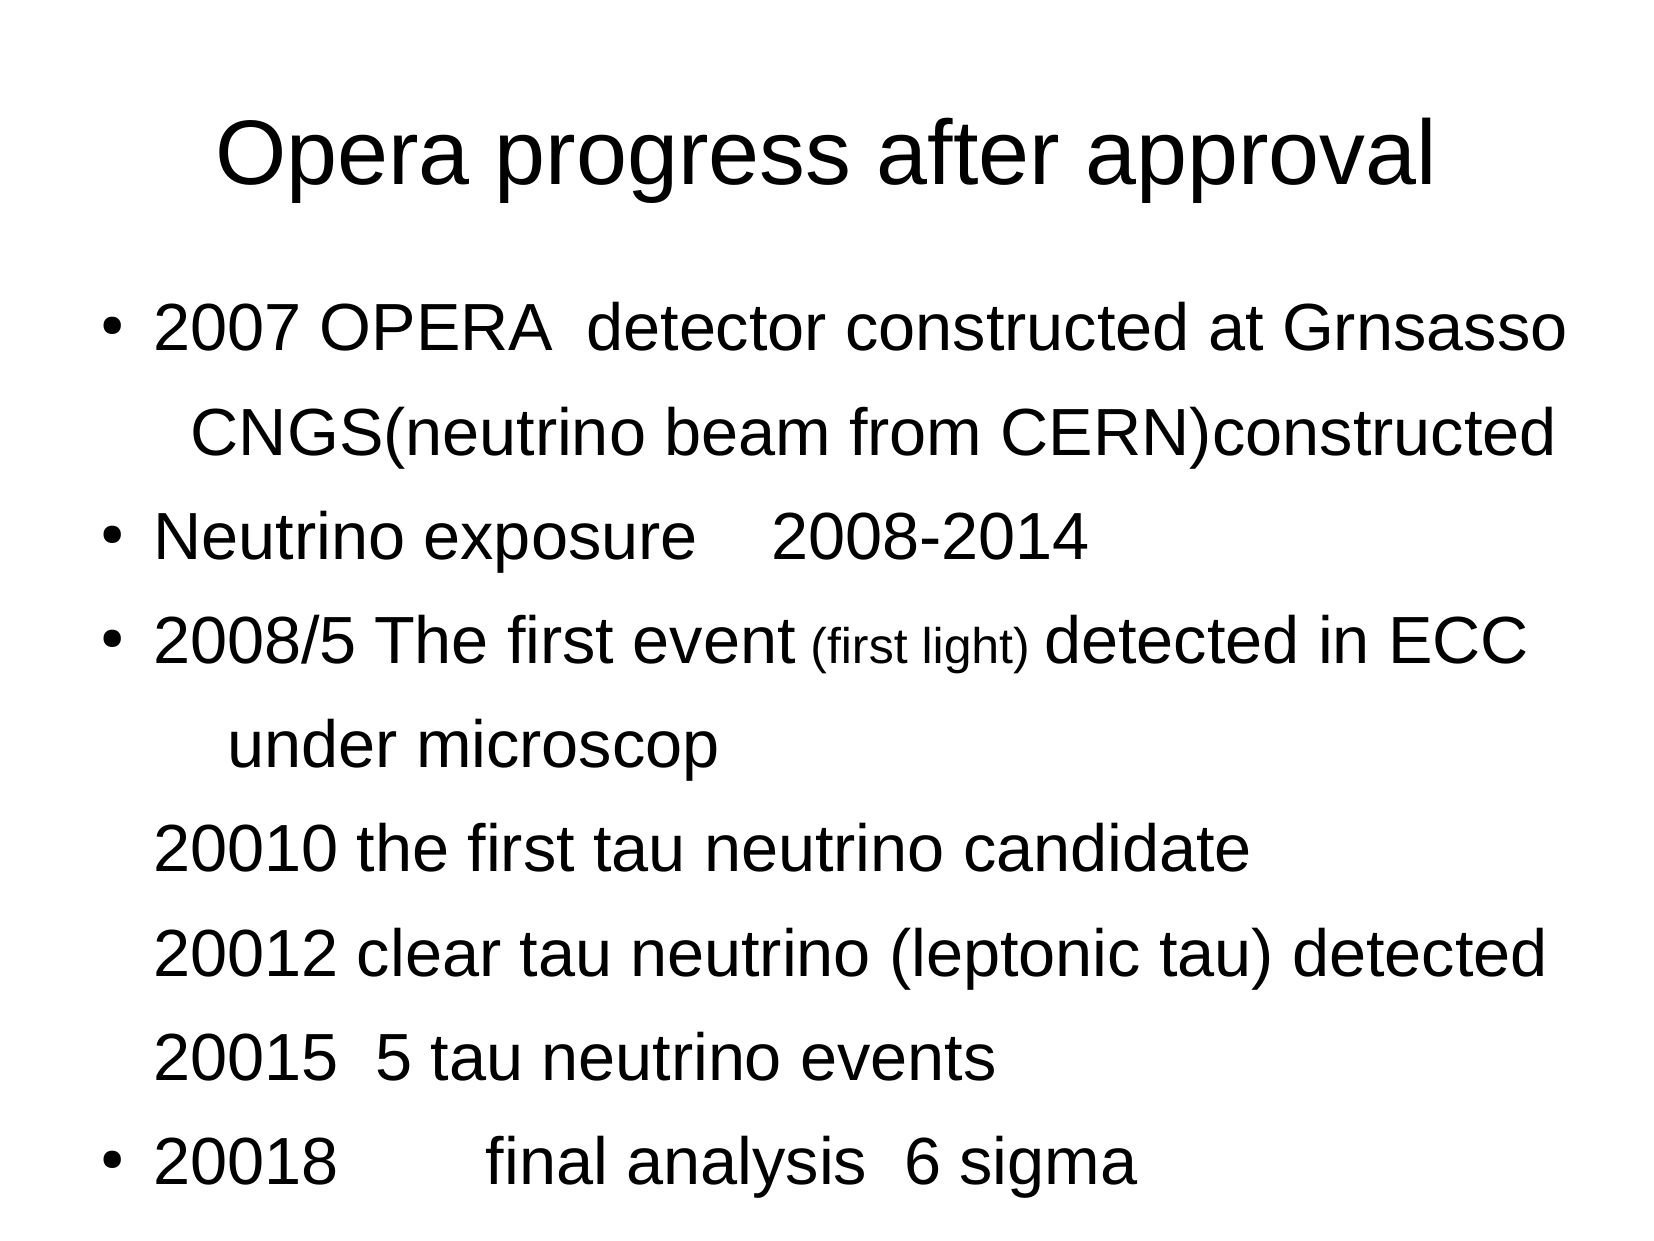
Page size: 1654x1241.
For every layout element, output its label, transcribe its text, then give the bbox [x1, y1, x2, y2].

list 2007 OPERA detector constructed at Grnsasso CNGS(neutrino beam from CERN)constructed Neutrino exposure 2008-2014 2008/5 The first event (first light) detected in ECC under microscop 20010 the first tau neutrino candidate 20012 clear tau neutrino (leptonic tau) detected 20015 5 tau neutrino events 20018 final analysis 6 sigma [82, 290, 1571, 1199]
title Opera progress after approval [82, 49, 1571, 257]
